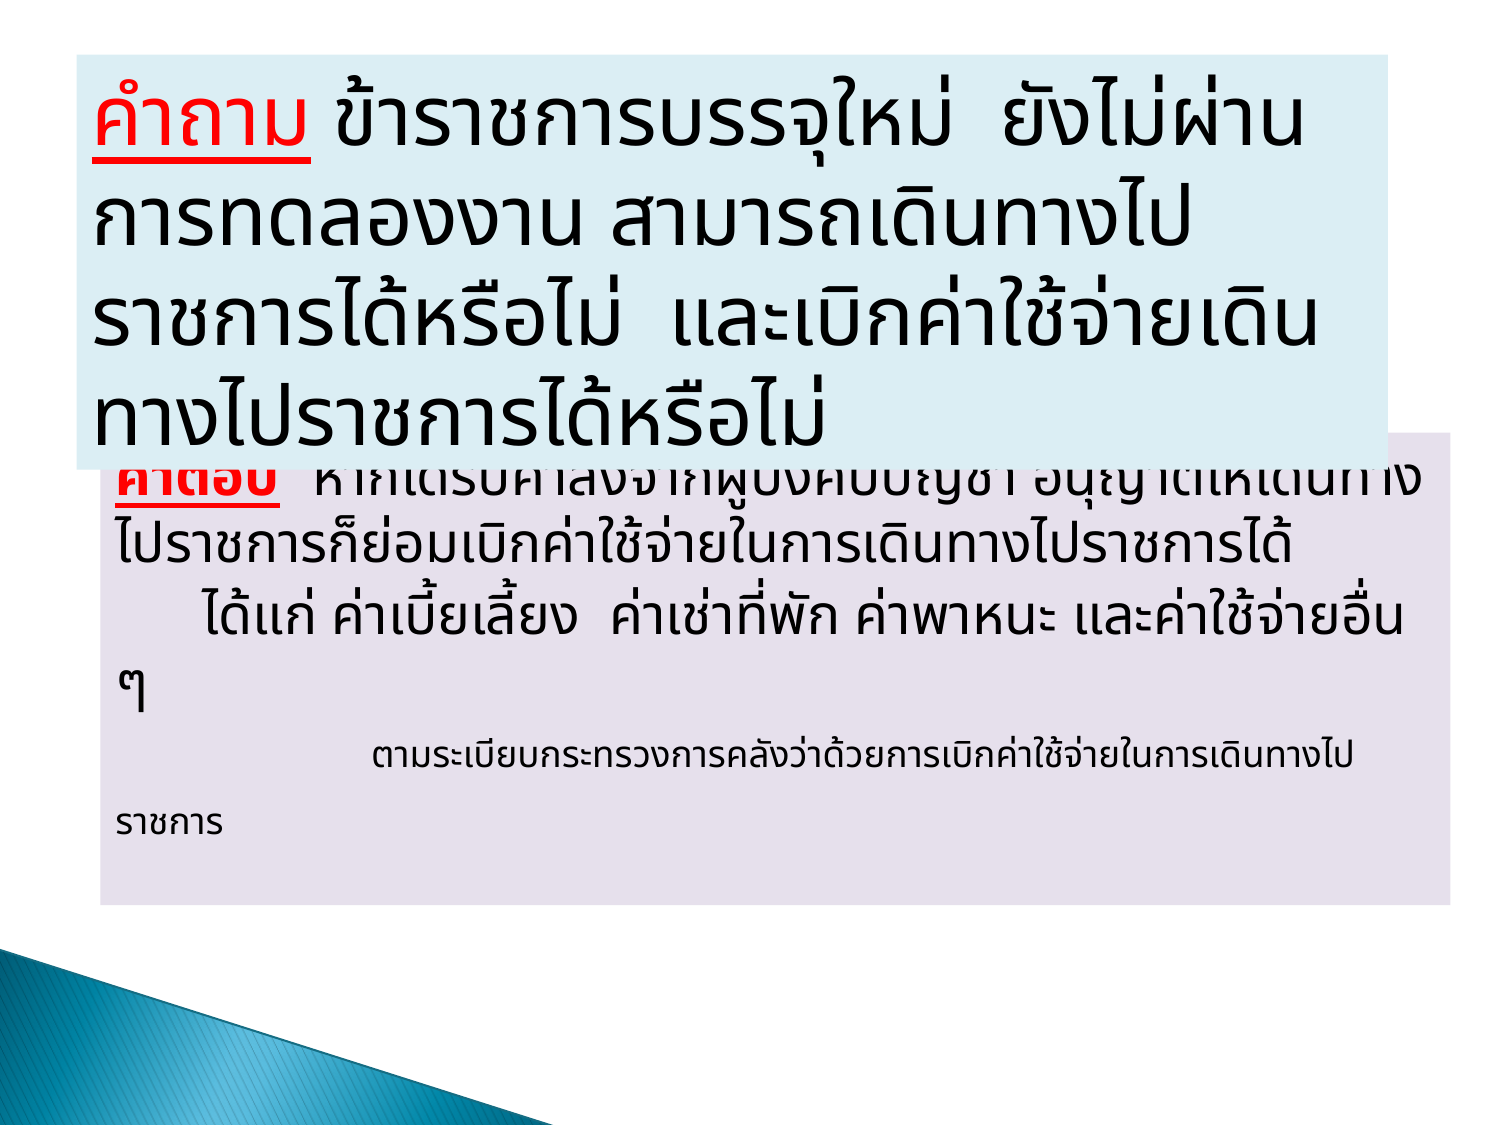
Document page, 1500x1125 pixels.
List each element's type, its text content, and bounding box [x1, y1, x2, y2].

text_box คำถาม ข้าราชการบรรจุใหม่ ยังไม่ผ่านการทดลองงาน สามารถเดินทางไปราชการได้หรือไม่ และเบิกค่าใช้จ่ายเดินทางไปราชการได้หรือไม่ [76, 54, 1388, 373]
list คำตอบ หากได้รับคำสั่งจากผู้บังคับบัญชา อนุญาตให้เดินทาง ไปราชการก็ย่อมเบิกค่าใช้จ่ายในการเดินทางไปราชการได้ ได้แก่ ค่าเบี้ยเลี้ยง ค่าเช่าที่พัก ค่าพาหนะ และค่าใช้จ่ายอื่น ๆ ตามระเบียบกระทรวงการคลังว่าด้วยการเบิกค่าใช้จ่ายในการเดินทางไปราชการ [100, 432, 1451, 906]
